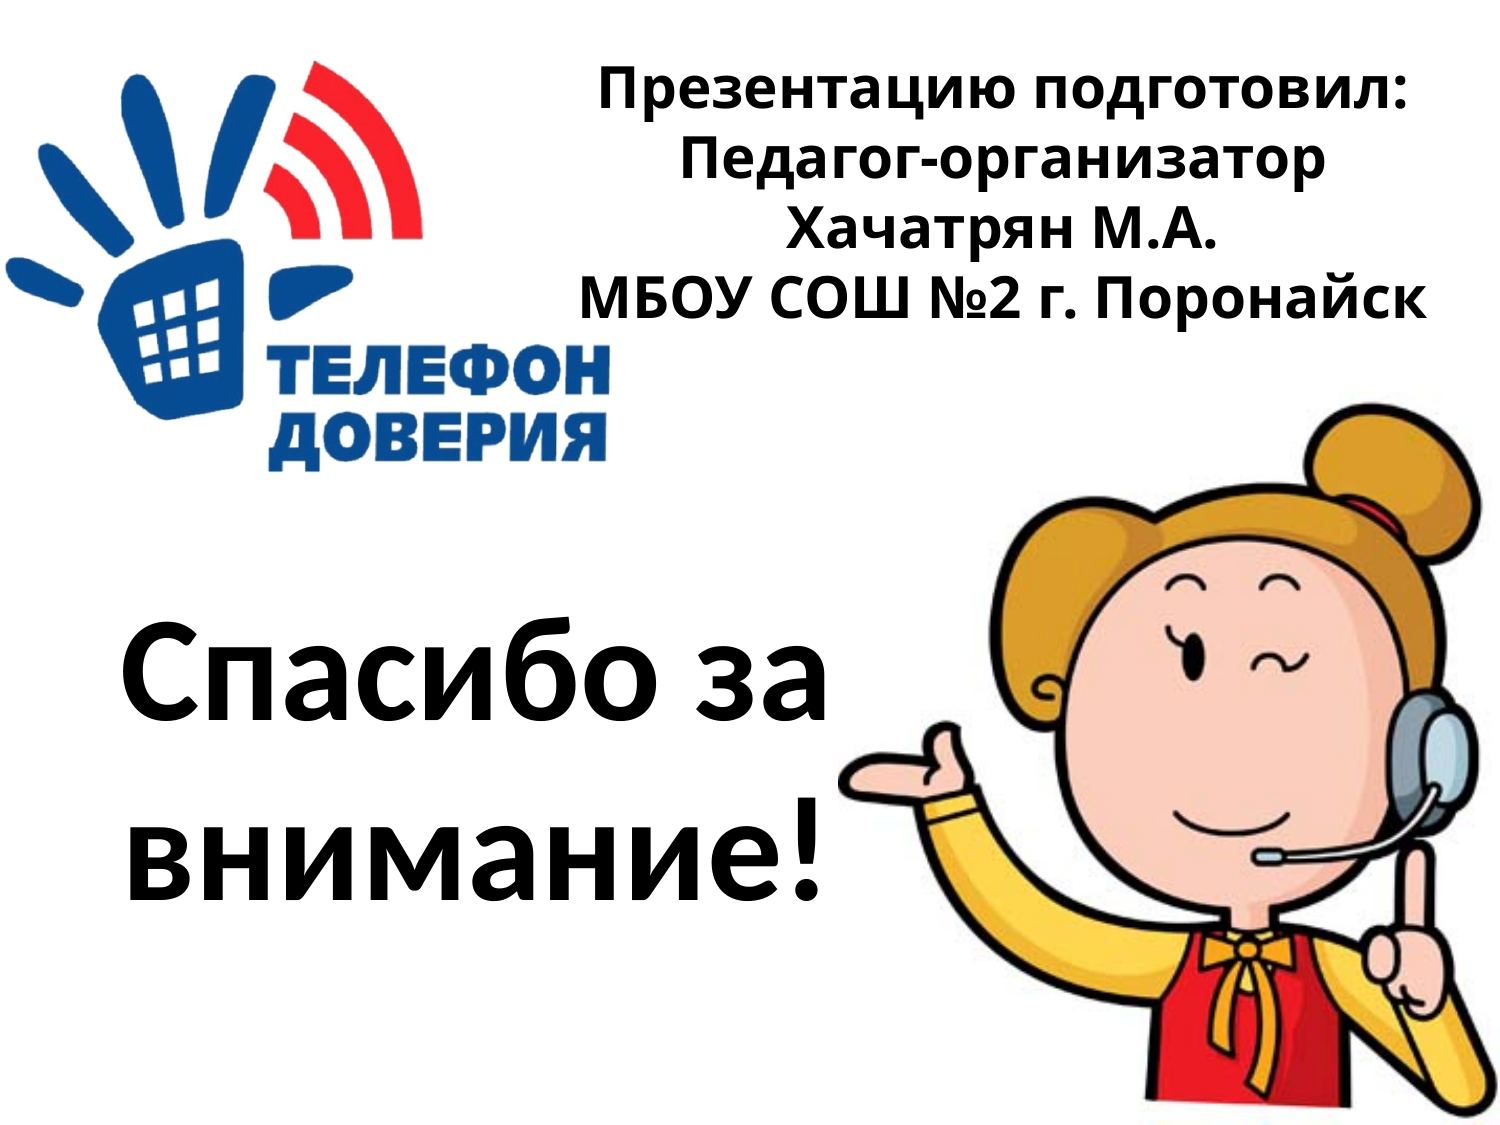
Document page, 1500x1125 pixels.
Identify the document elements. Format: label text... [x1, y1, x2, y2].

text_box Презентацию подготовил: Педагог-организатор Хачатрян М.А. МБОУ СОШ №2 г. Поронайск [562, 42, 1444, 338]
text_box Спасибо за внимание! [0, 562, 1078, 938]
picture [0, 42, 644, 476]
picture [838, 392, 1500, 1125]
